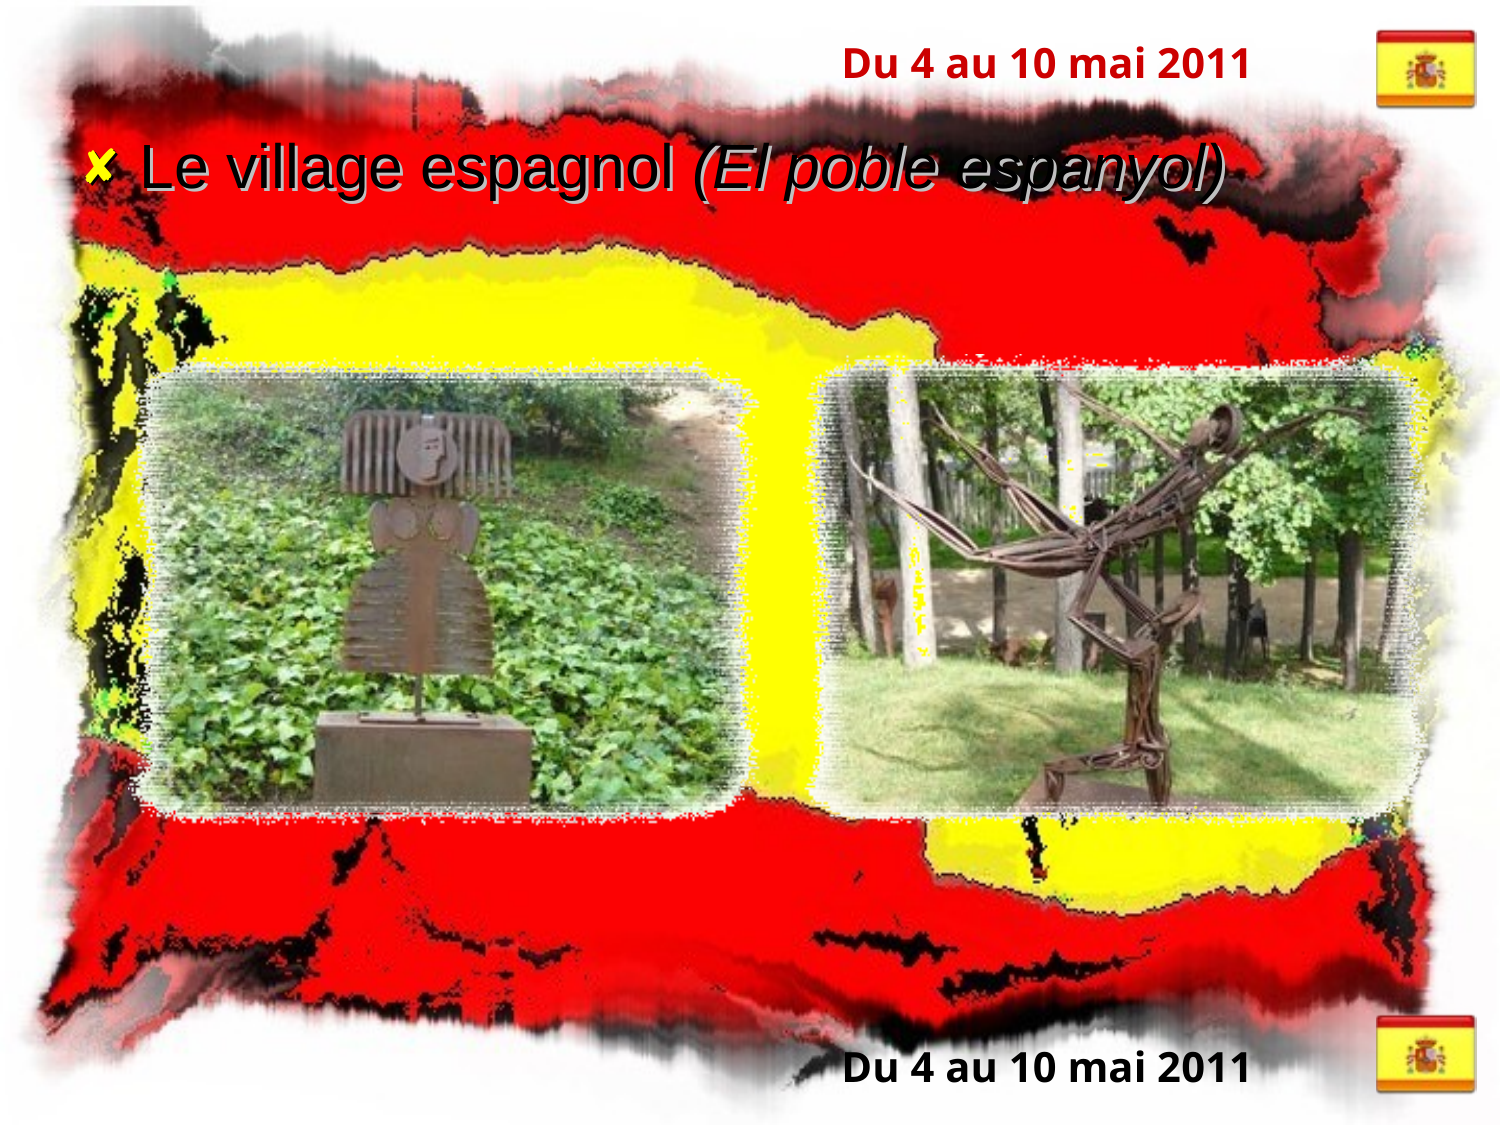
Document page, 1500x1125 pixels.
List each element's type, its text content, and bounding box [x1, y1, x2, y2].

picture [0, 0, 1500, 1125]
text_box  Le village espagnol (El poble espanyol) [64, 118, 1447, 209]
